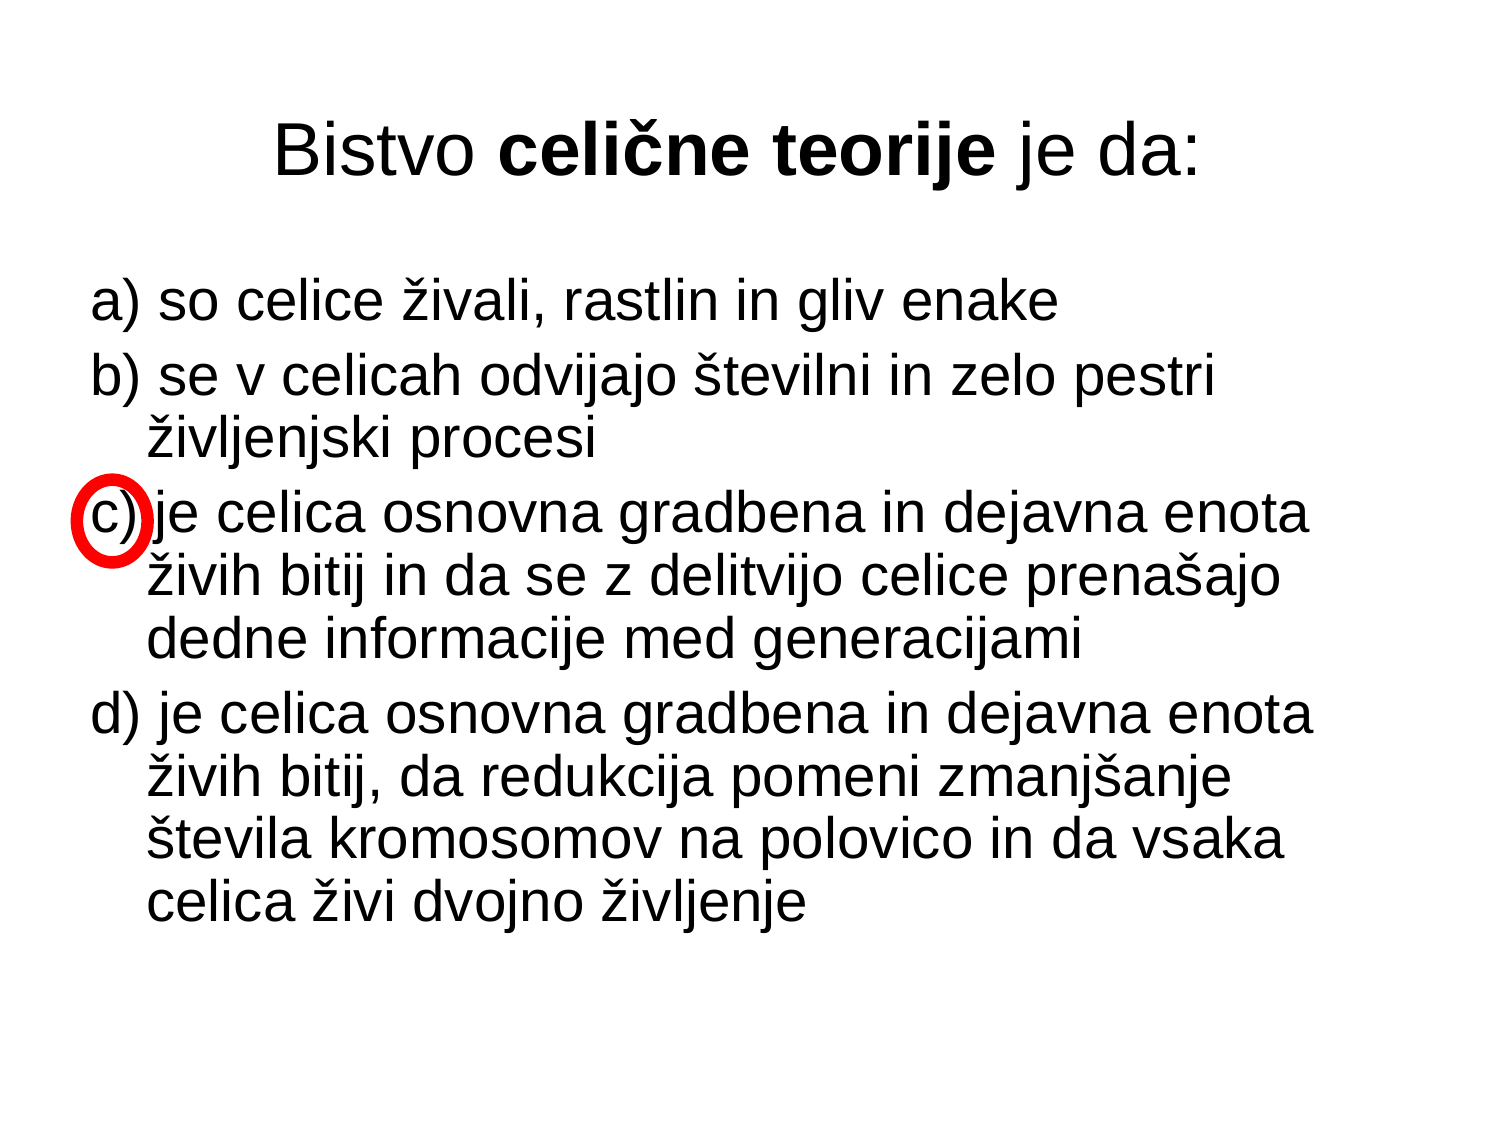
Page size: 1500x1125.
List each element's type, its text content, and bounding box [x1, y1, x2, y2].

list a) so celice živali, rastlin in gliv enake b) se v celicah odvijajo številni in zelo pestri življenjski procesi c) je celica osnovna gradbena in dejavna enota živih bitij in da se z delitvijo celice prenašajo dedne informacije med generacijami d) je celica osnovna gradbena in dejavna enota živih bitij, da redukcija pomeni zmanjšanje števila kromosomov na polovico in da vsaka celica živi dvojno življenje [75, 262, 1425, 1005]
title Bistvo celične teorije je da: [75, 45, 1425, 233]
